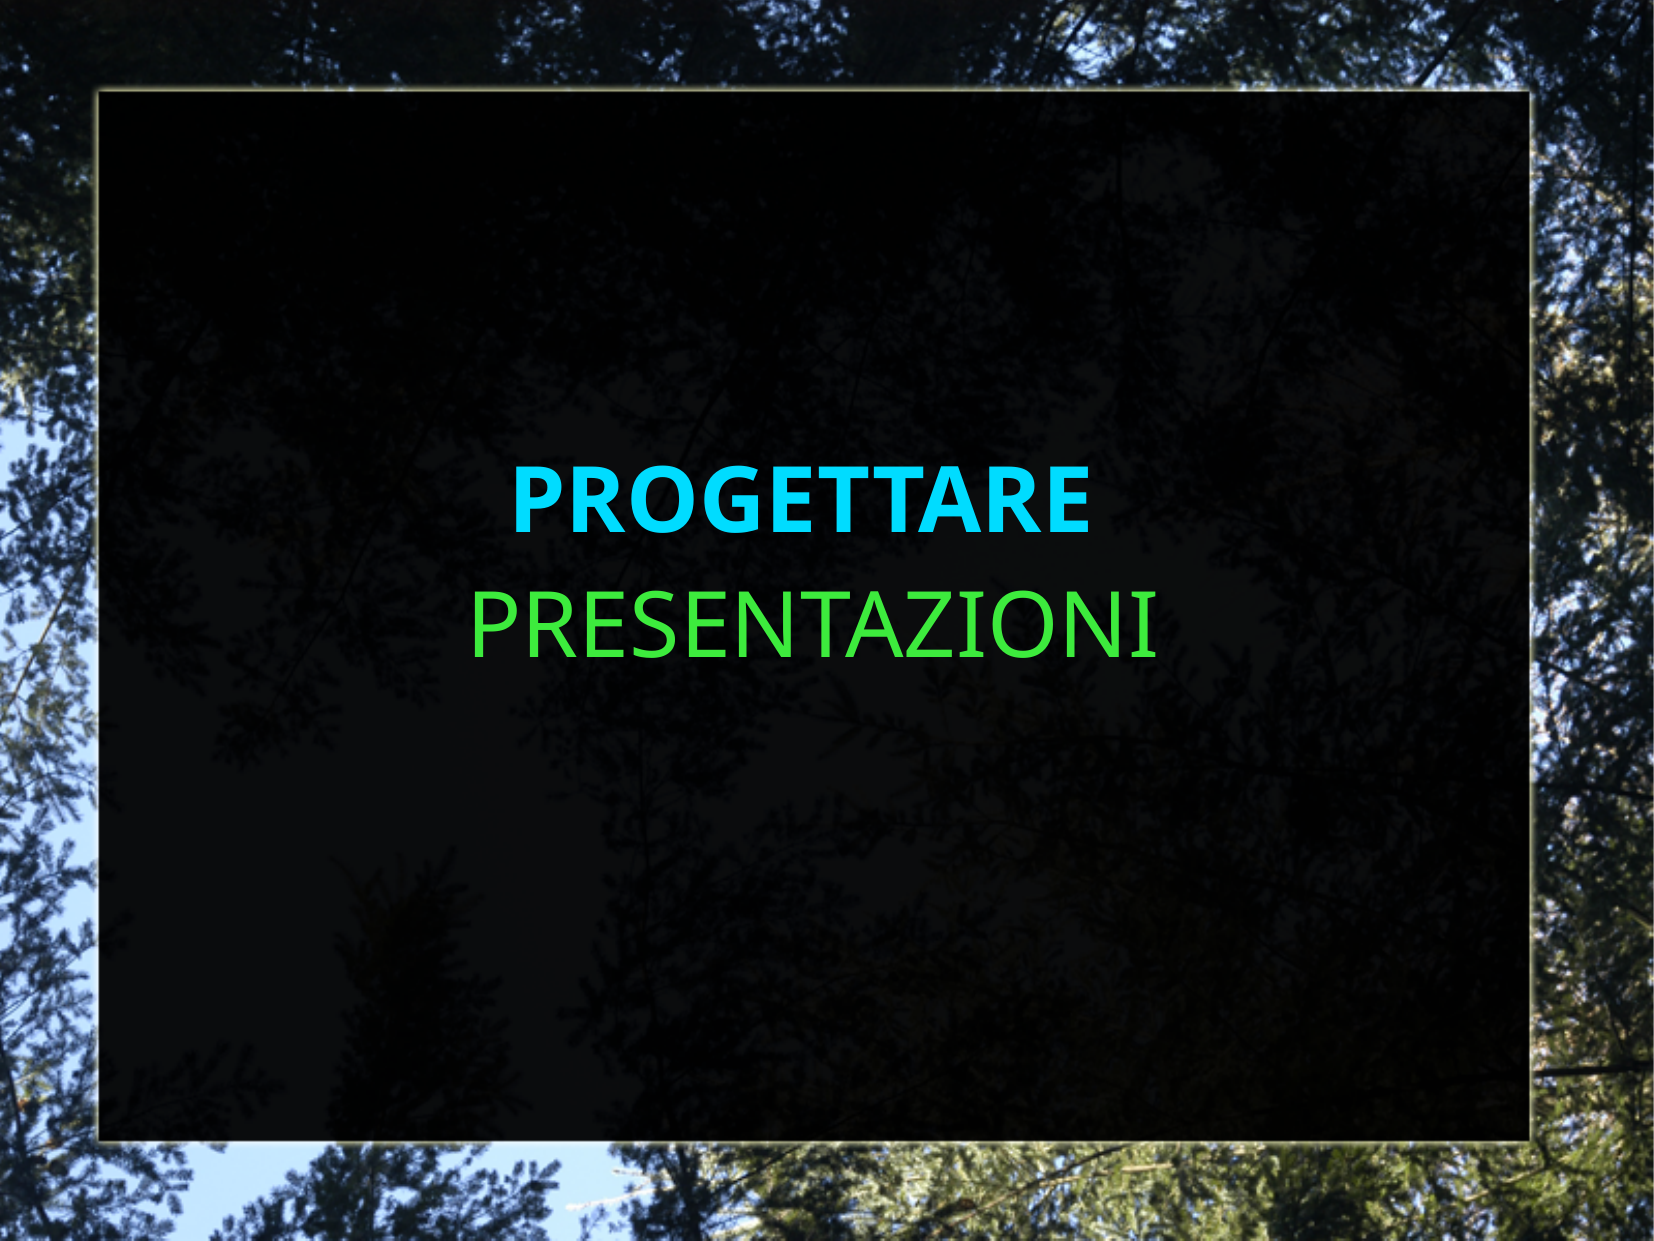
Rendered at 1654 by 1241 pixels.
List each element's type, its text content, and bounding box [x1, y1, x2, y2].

title PROGETTARE PRESENTAZIONI [90, 444, 1537, 676]
picture [0, 0, 1654, 1241]
